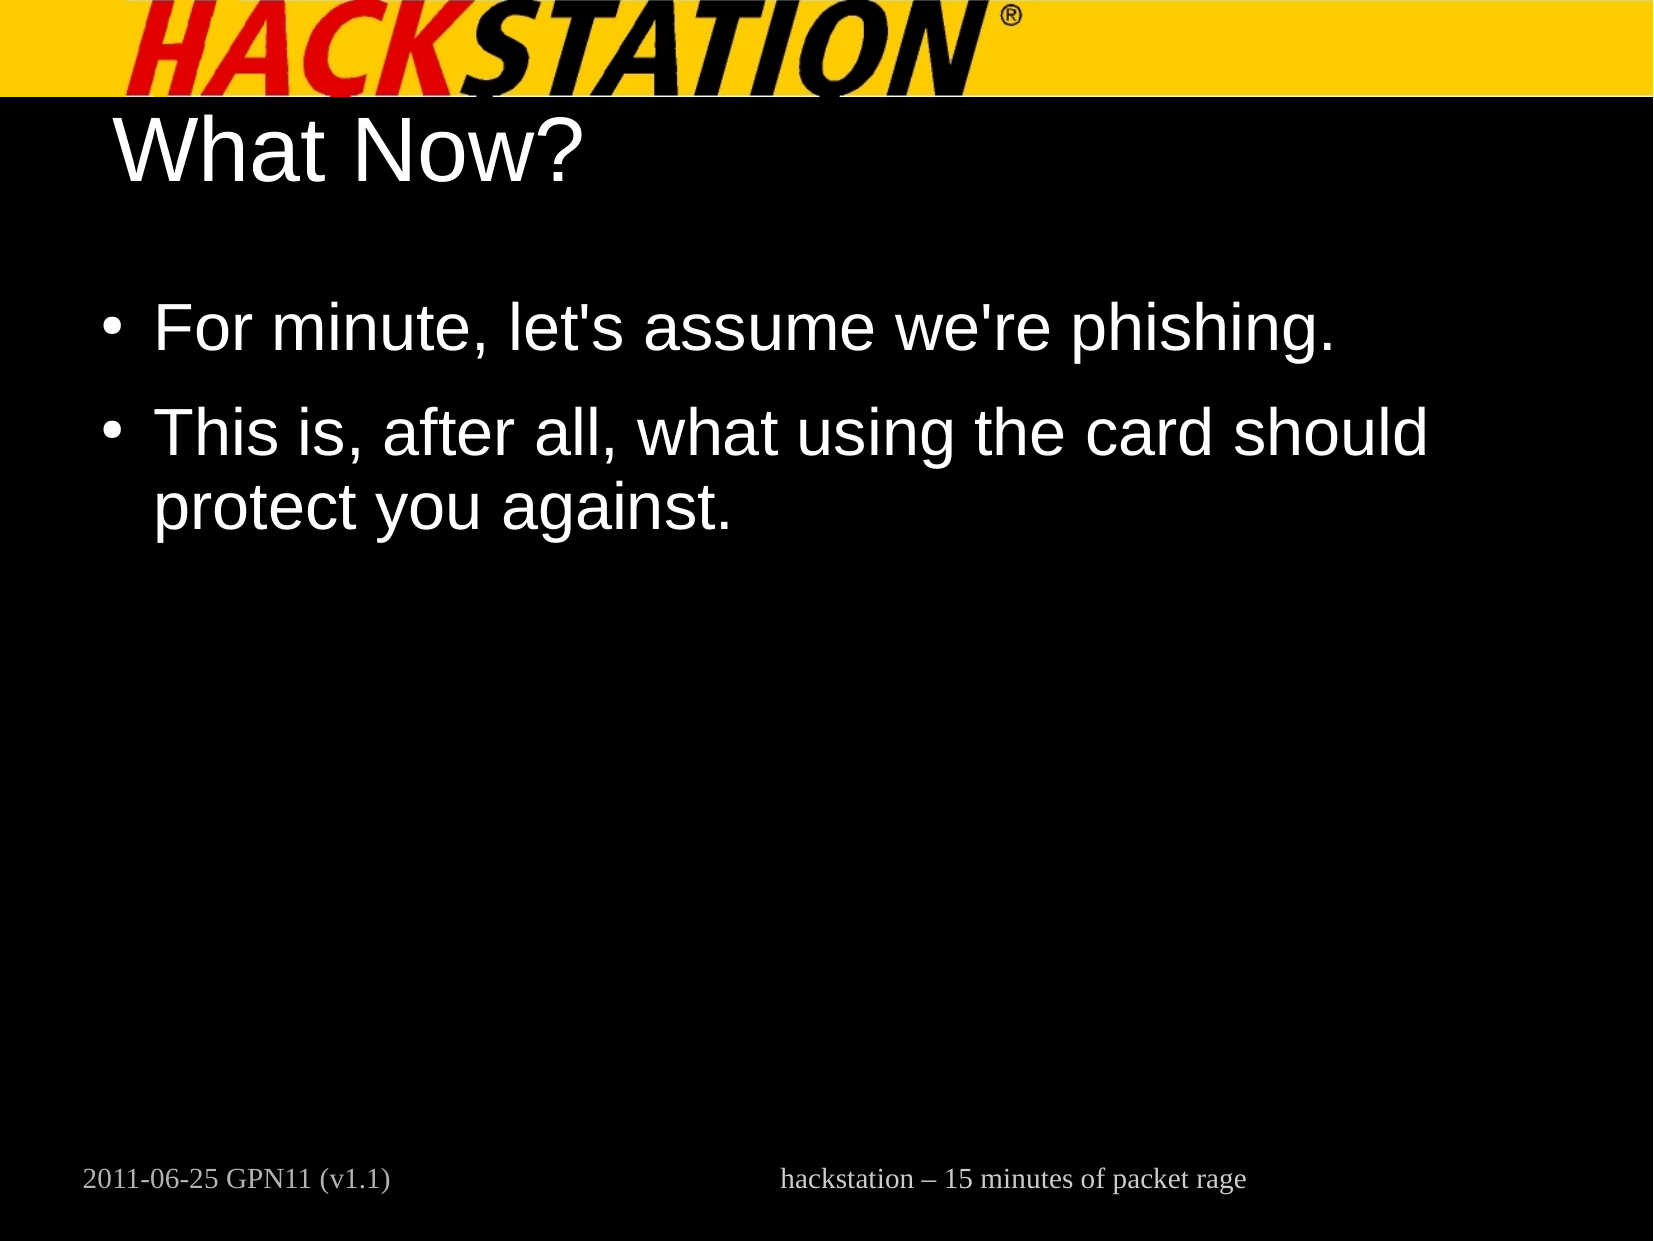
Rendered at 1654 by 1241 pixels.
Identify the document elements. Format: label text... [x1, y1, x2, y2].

picture [0, 0, 1653, 97]
list For minute, let's assume we're phishing. This is, after all, what using the card should protect you against. [82, 290, 1571, 1109]
title What Now? [112, 75, 1571, 226]
